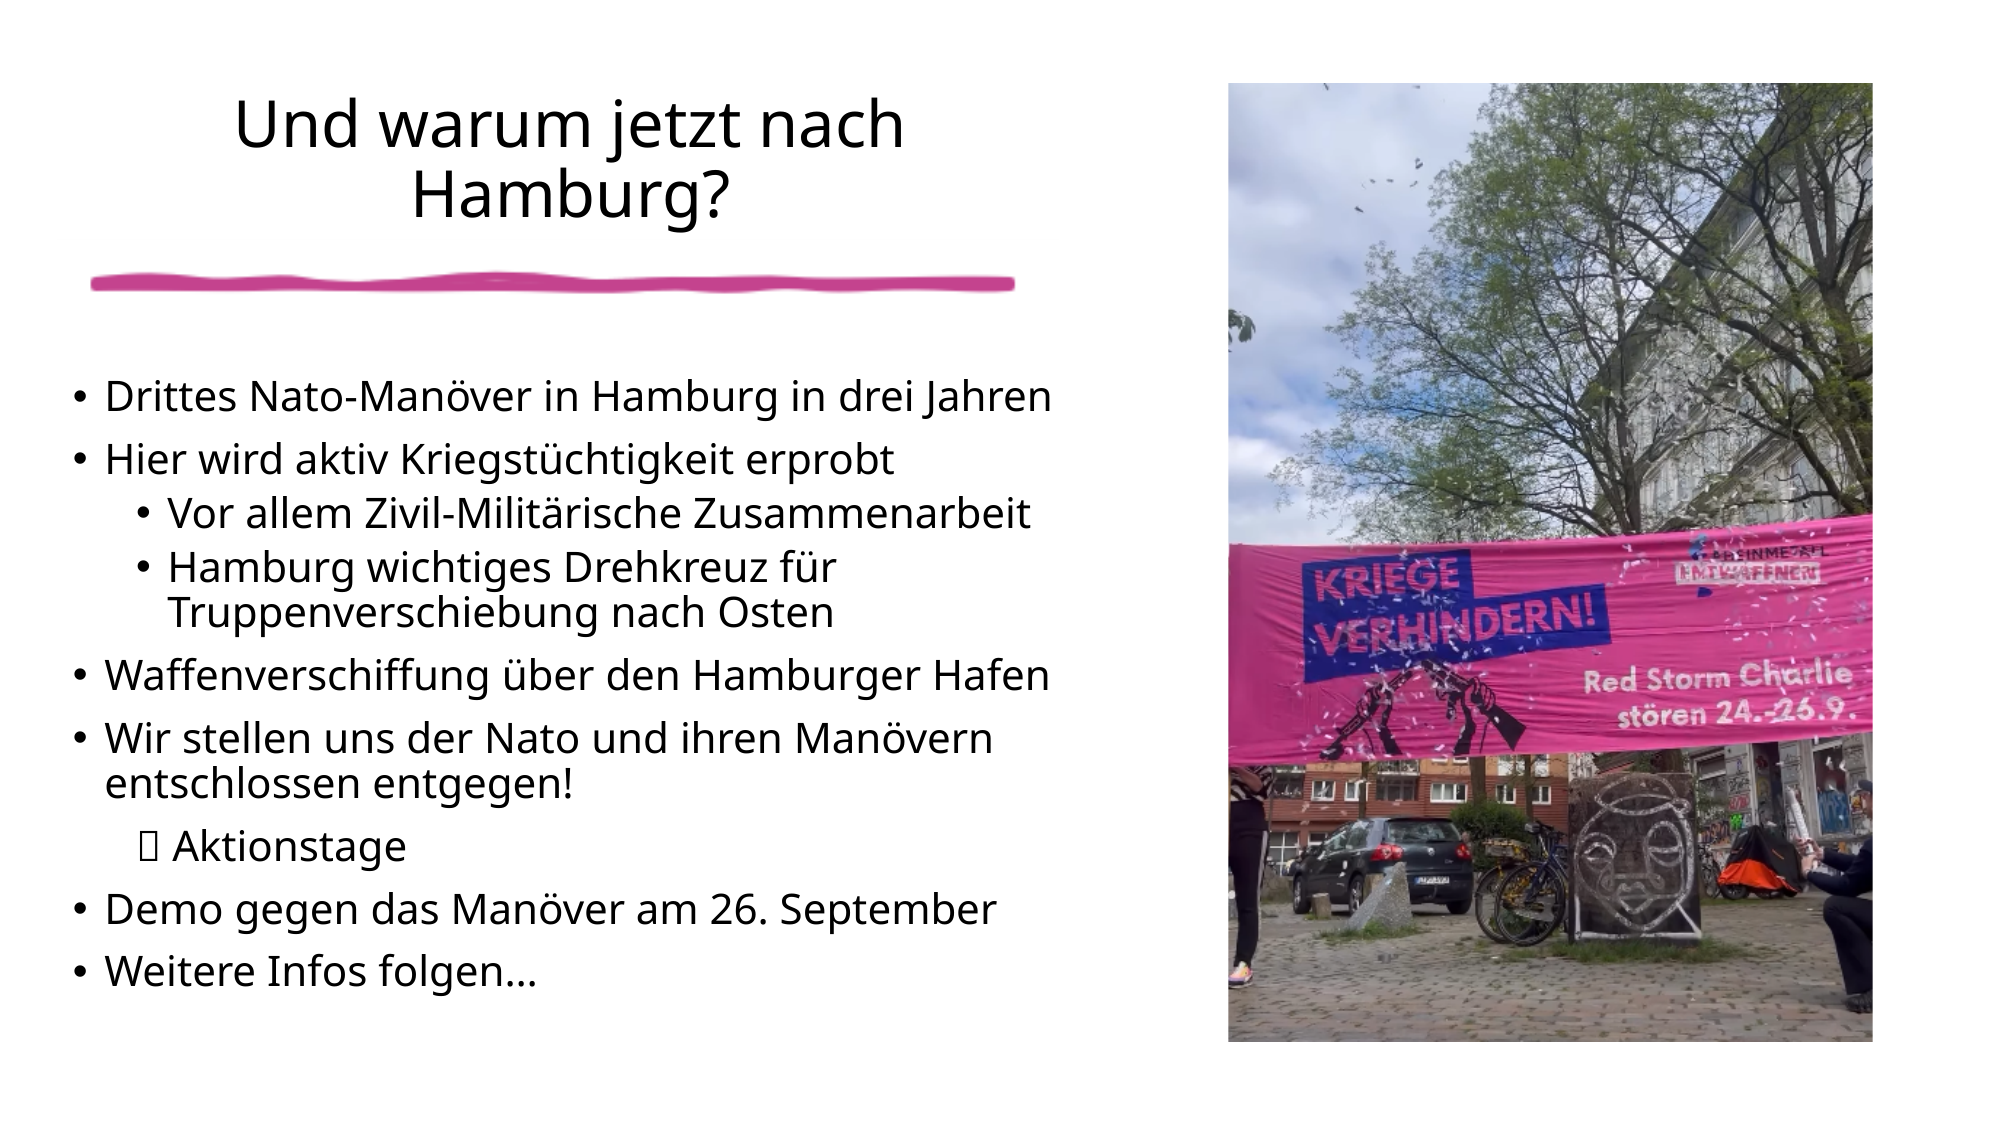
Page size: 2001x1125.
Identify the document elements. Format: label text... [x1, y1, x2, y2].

picture [57, 238, 1059, 315]
list Drittes Nato-Manöver in Hamburg in drei Jahren Hier wird aktiv Kriegstüchtigkeit erprobt Vor allem Zivil-Militärische Zusammenarbeit Hamburg wichtiges Drehkreuz für Truppenverschiebung nach Osten Waffenverschiffung über den Hamburger Hafen Wir stellen uns der Nato und ihren Manövern entschlossen entgegen!  Aktionstage Demo gegen das Manöver am 26. September Weitere Infos folgen… [57, 368, 1181, 1012]
title Und warum jetzt nach Hamburg? [57, 83, 1084, 239]
picture [1228, 83, 1873, 1042]
